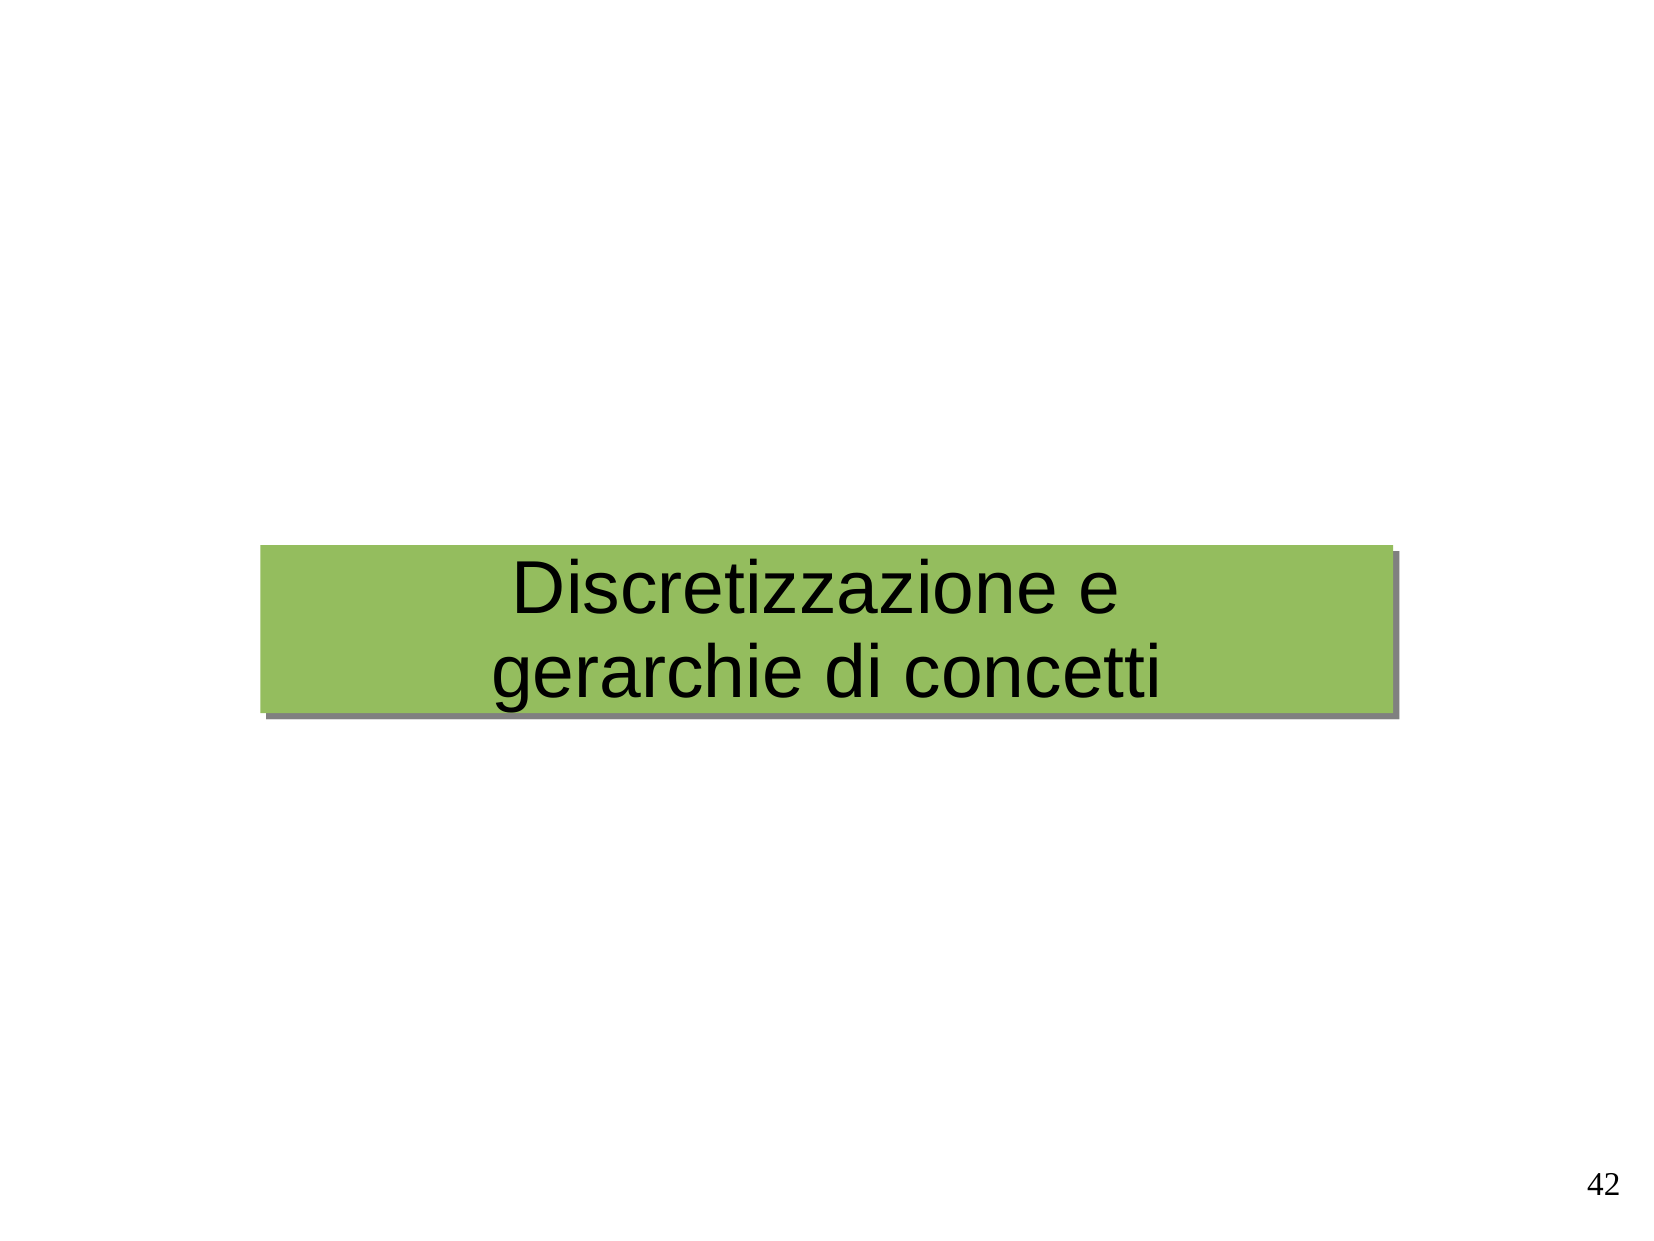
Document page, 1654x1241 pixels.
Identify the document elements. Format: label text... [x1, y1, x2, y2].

text_box Discretizzazione e gerarchie di concetti [260, 545, 1394, 714]
